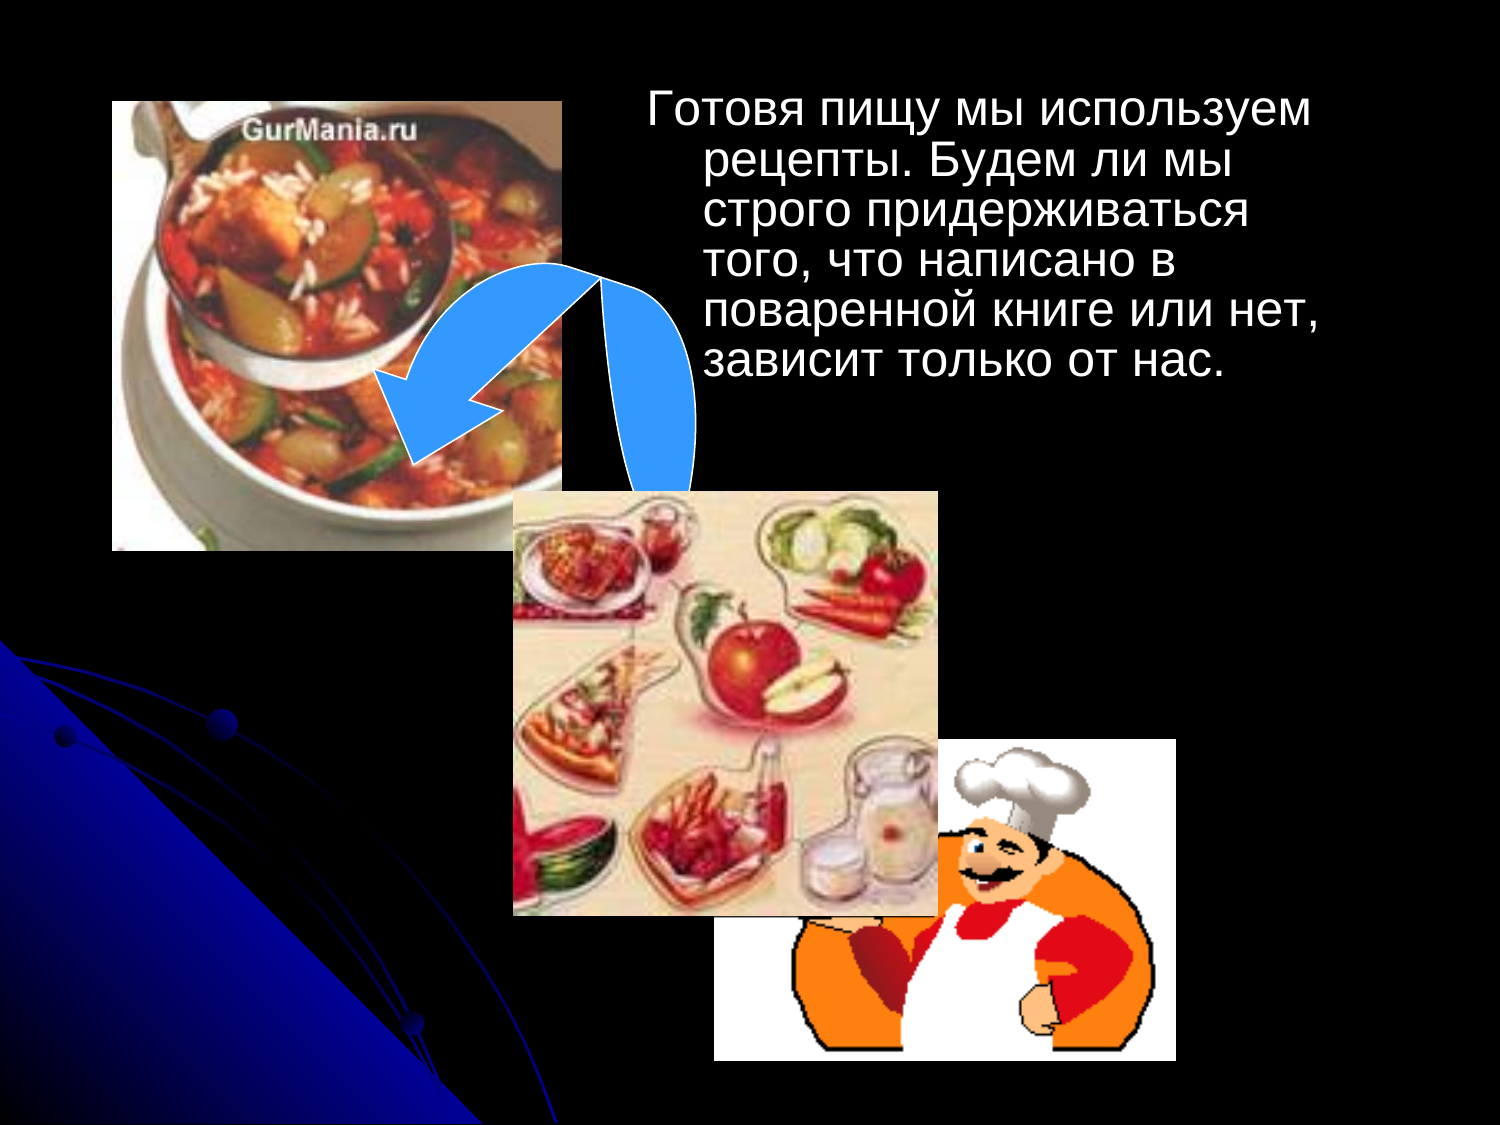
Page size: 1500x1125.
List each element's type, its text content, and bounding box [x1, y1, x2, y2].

text_box [372, 263, 696, 491]
picture [112, 101, 1176, 1061]
list Готовя пищу мы используем рецепты. Будем ли мы строго придерживаться того, что написано в поваренной книге или нет, зависит только от нас. [631, 78, 1388, 432]
